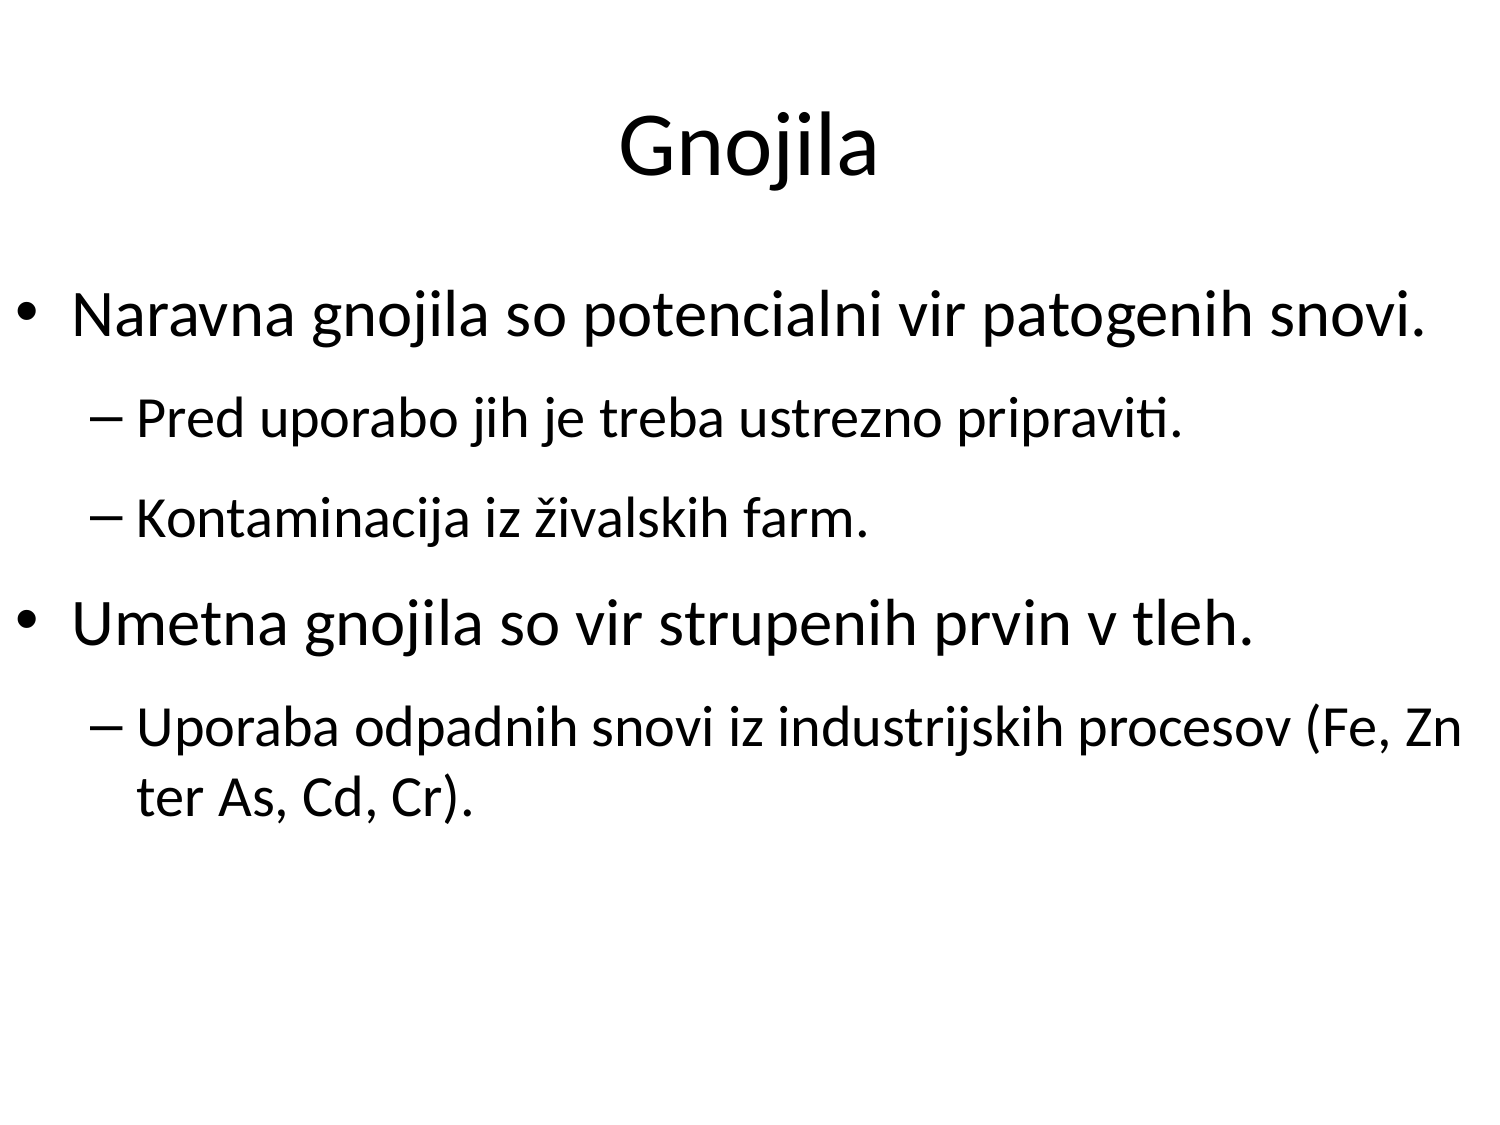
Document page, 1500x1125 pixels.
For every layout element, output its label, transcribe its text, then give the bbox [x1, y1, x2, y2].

list Naravna gnojila so potencialni vir patogenih snovi. Pred uporabo jih je treba ustrezno pripraviti. Kontaminacija iz živalskih farm. Umetna gnojila so vir strupenih prvin v tleh. Uporaba odpadnih snovi iz industrijskih procesov (Fe, Zn ter As, Cd, Cr). [0, 262, 1500, 1005]
title Gnojila [75, 45, 1425, 233]
